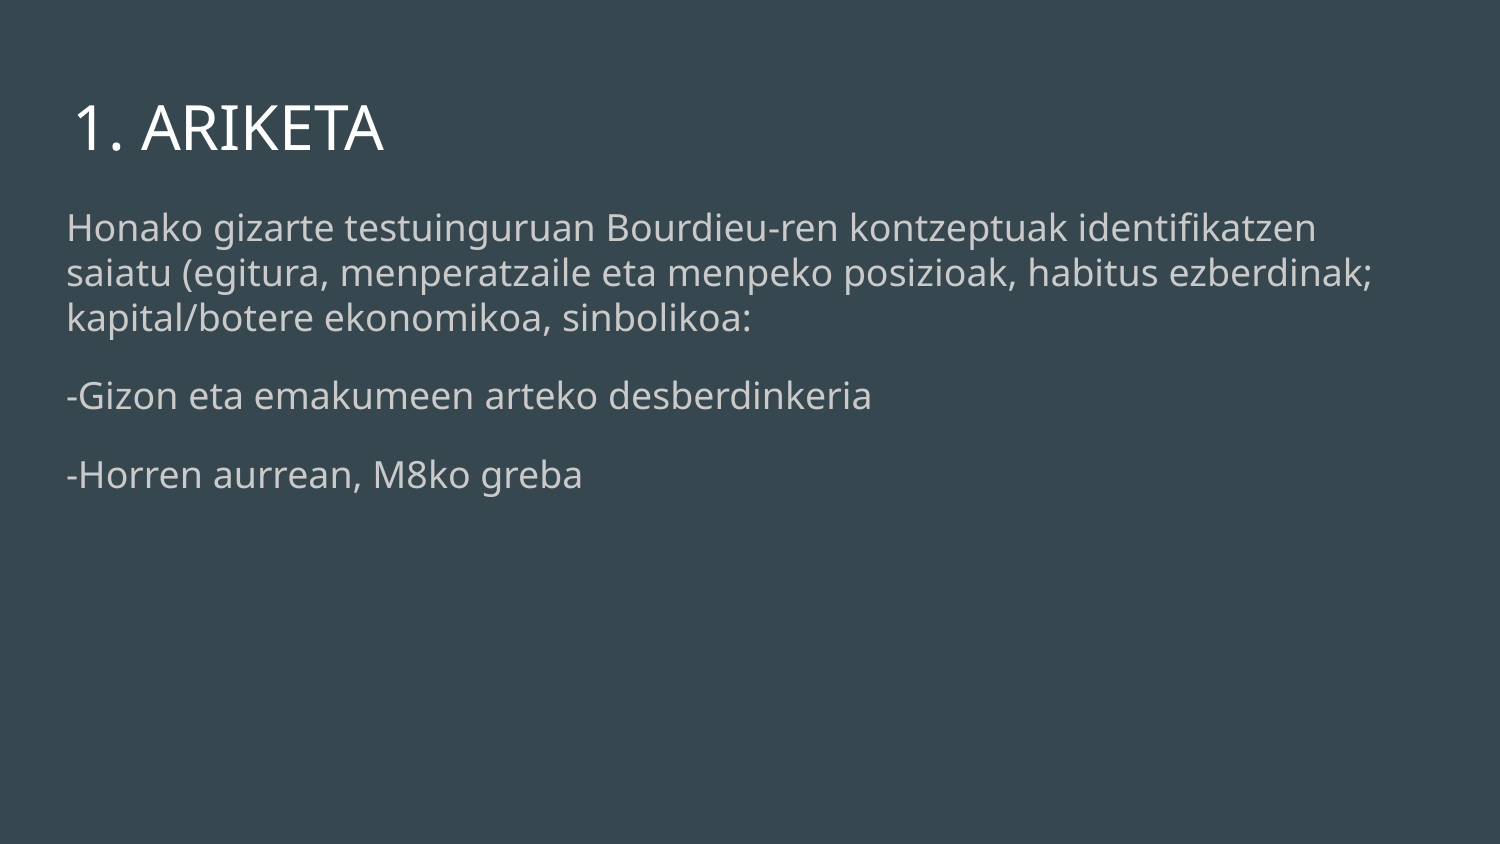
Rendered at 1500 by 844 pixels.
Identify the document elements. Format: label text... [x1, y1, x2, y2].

title ARIKETA [51, 72, 1449, 167]
list Honako gizarte testuinguruan Bourdieu-ren kontzeptuak identifikatzen saiatu (egitura, menperatzaile eta menpeko posizioak, habitus ezberdinak; kapital/botere ekonomikoa, sinbolikoa: -Gizon eta emakumeen arteko desberdinkeria -Horren aurrean, M8ko greba [51, 189, 1449, 750]
